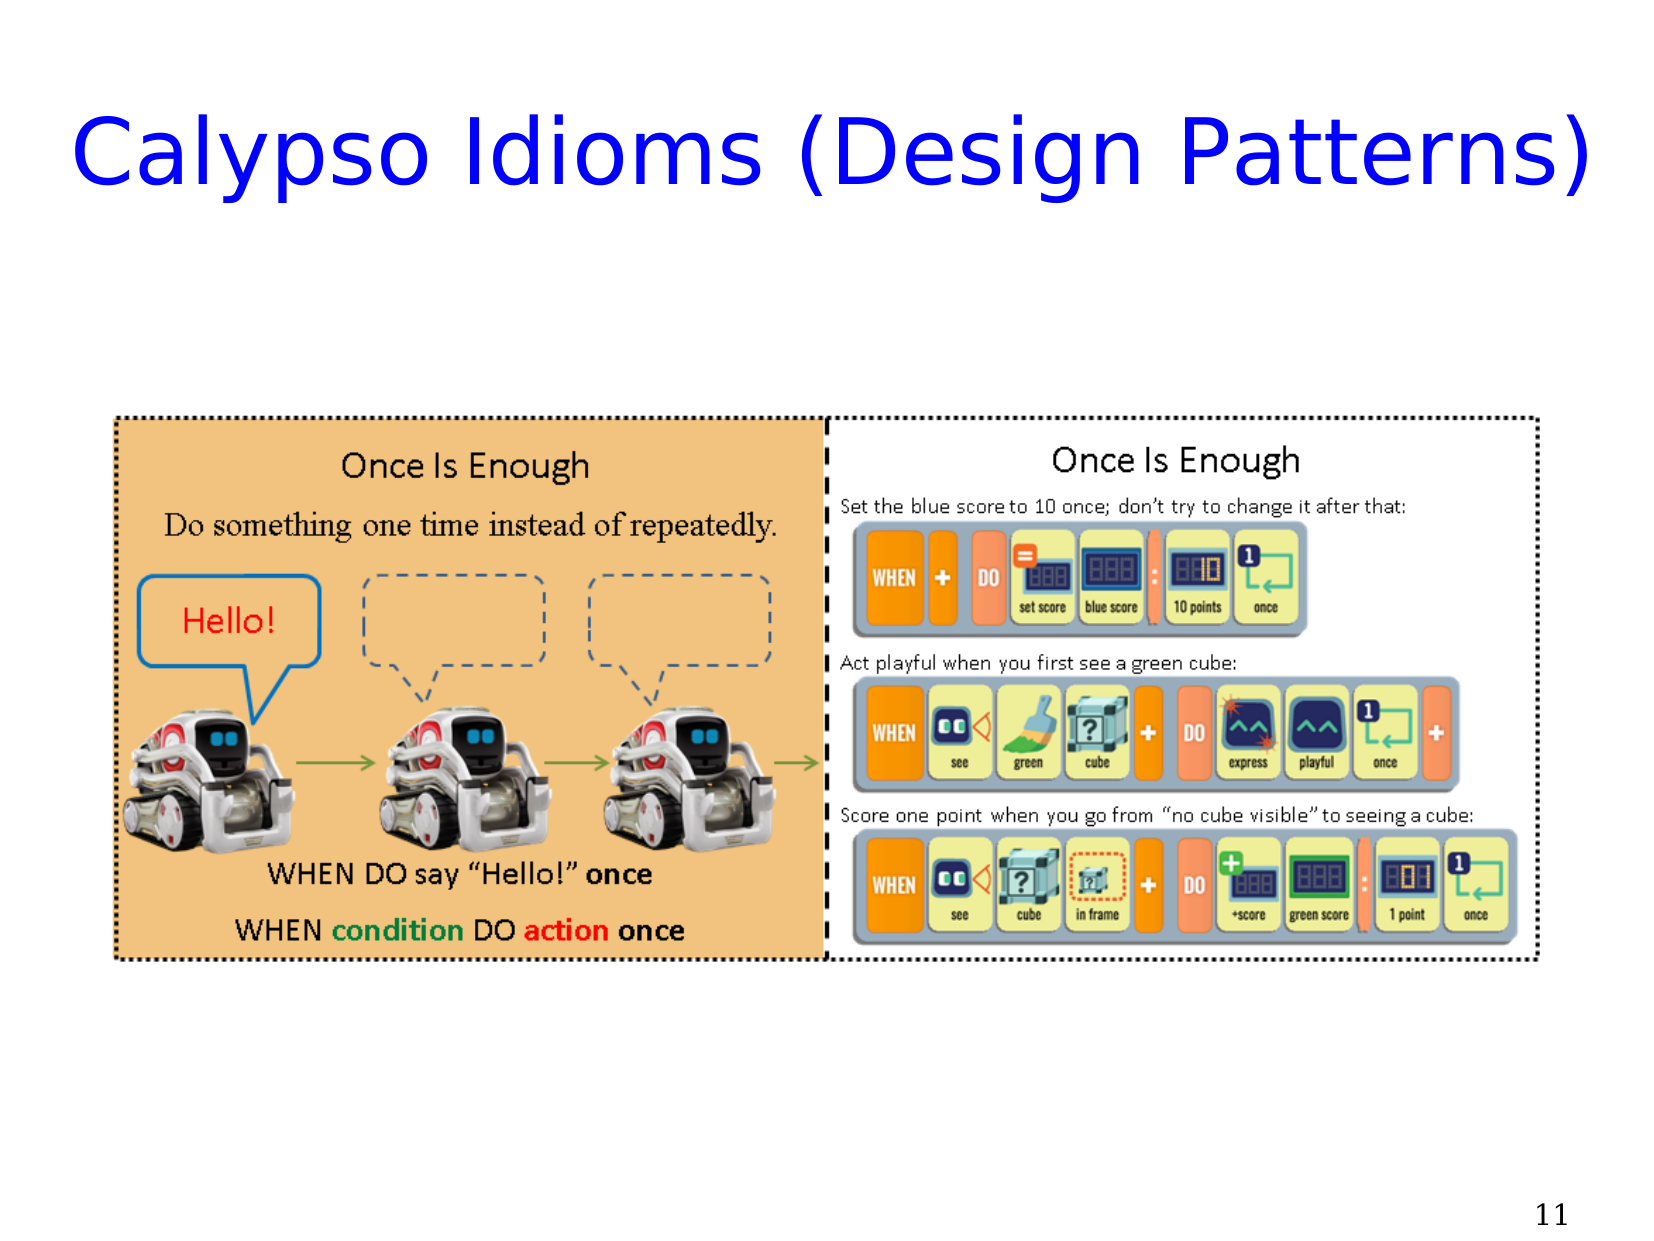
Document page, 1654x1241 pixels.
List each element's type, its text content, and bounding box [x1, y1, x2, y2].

picture [82, 290, 1571, 1109]
title Calypso Idioms (Design Patterns) [0, 45, 1654, 261]
